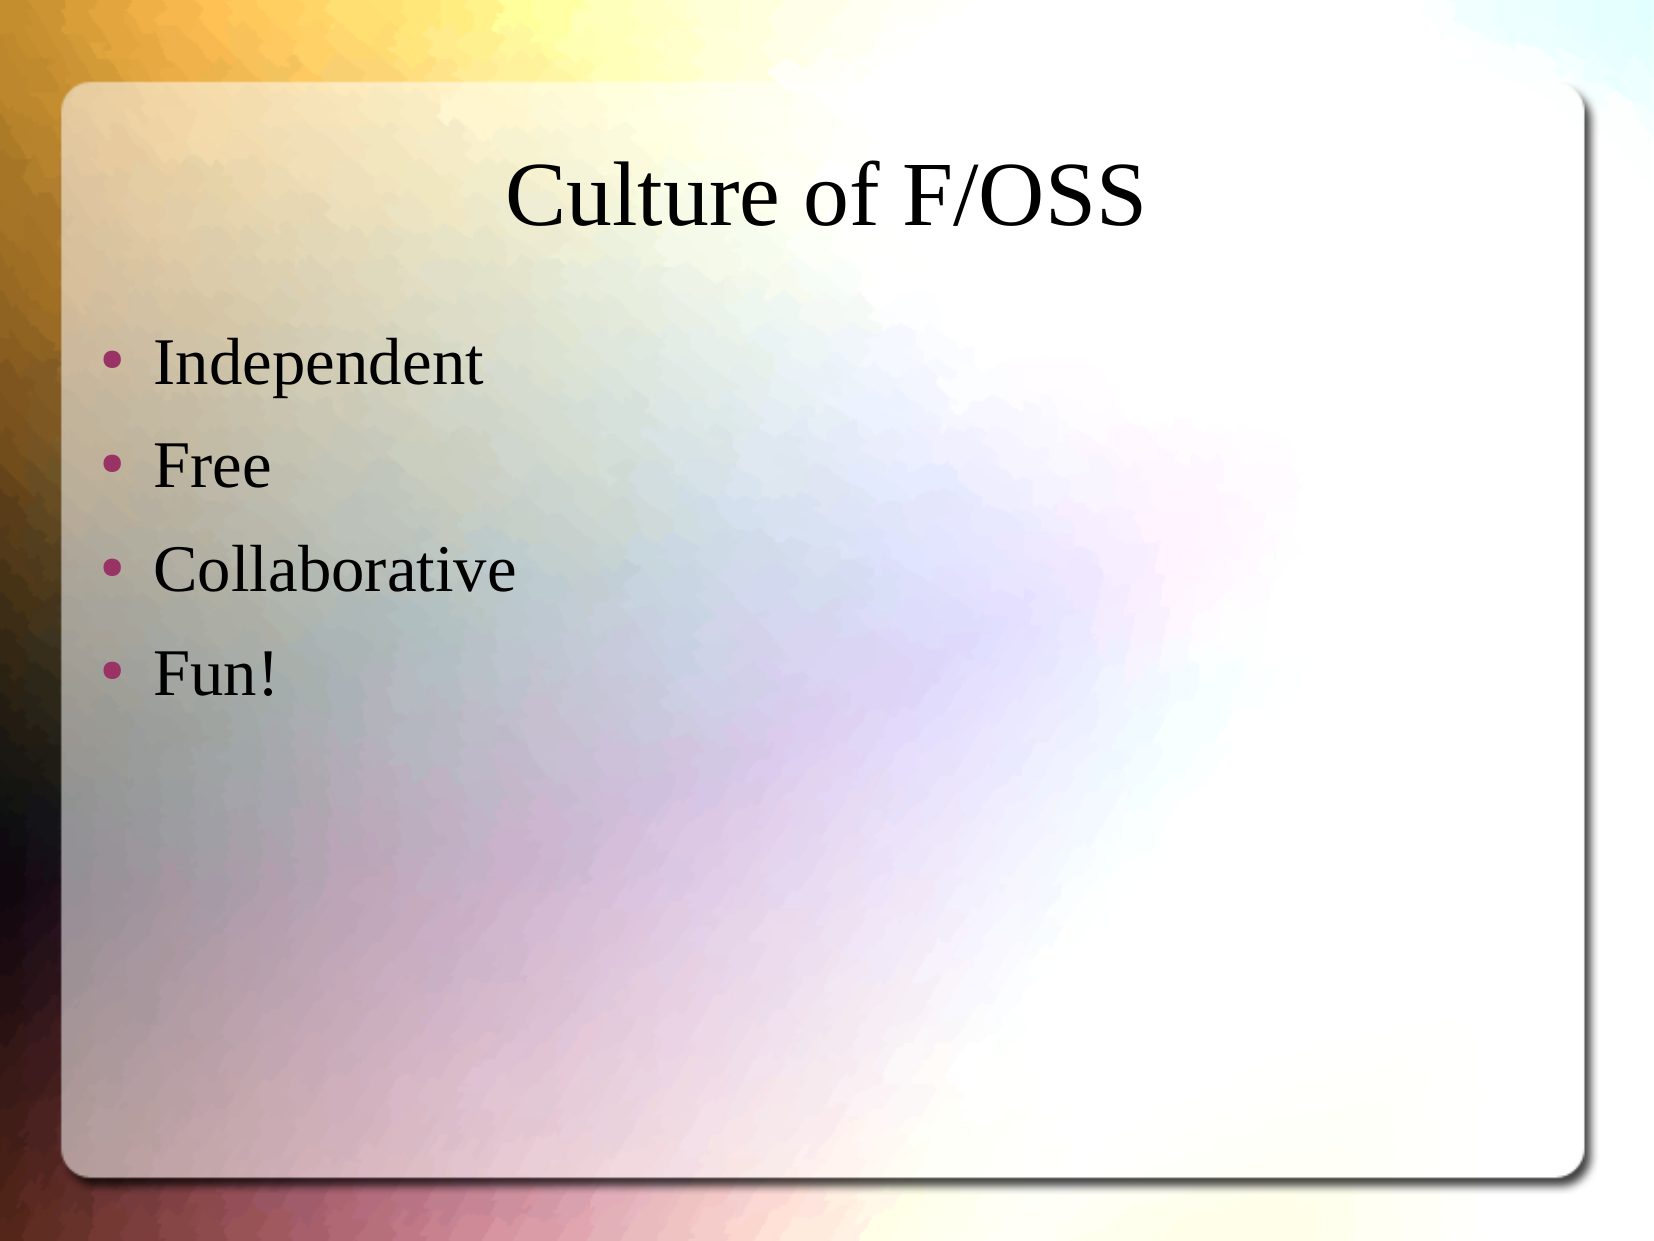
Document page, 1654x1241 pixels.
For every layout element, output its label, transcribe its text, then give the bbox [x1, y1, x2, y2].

picture [0, 0, 1654, 1241]
list Independent Free Collaborative Fun! [82, 324, 1571, 1129]
title Culture of F/OSS [82, 98, 1571, 291]
